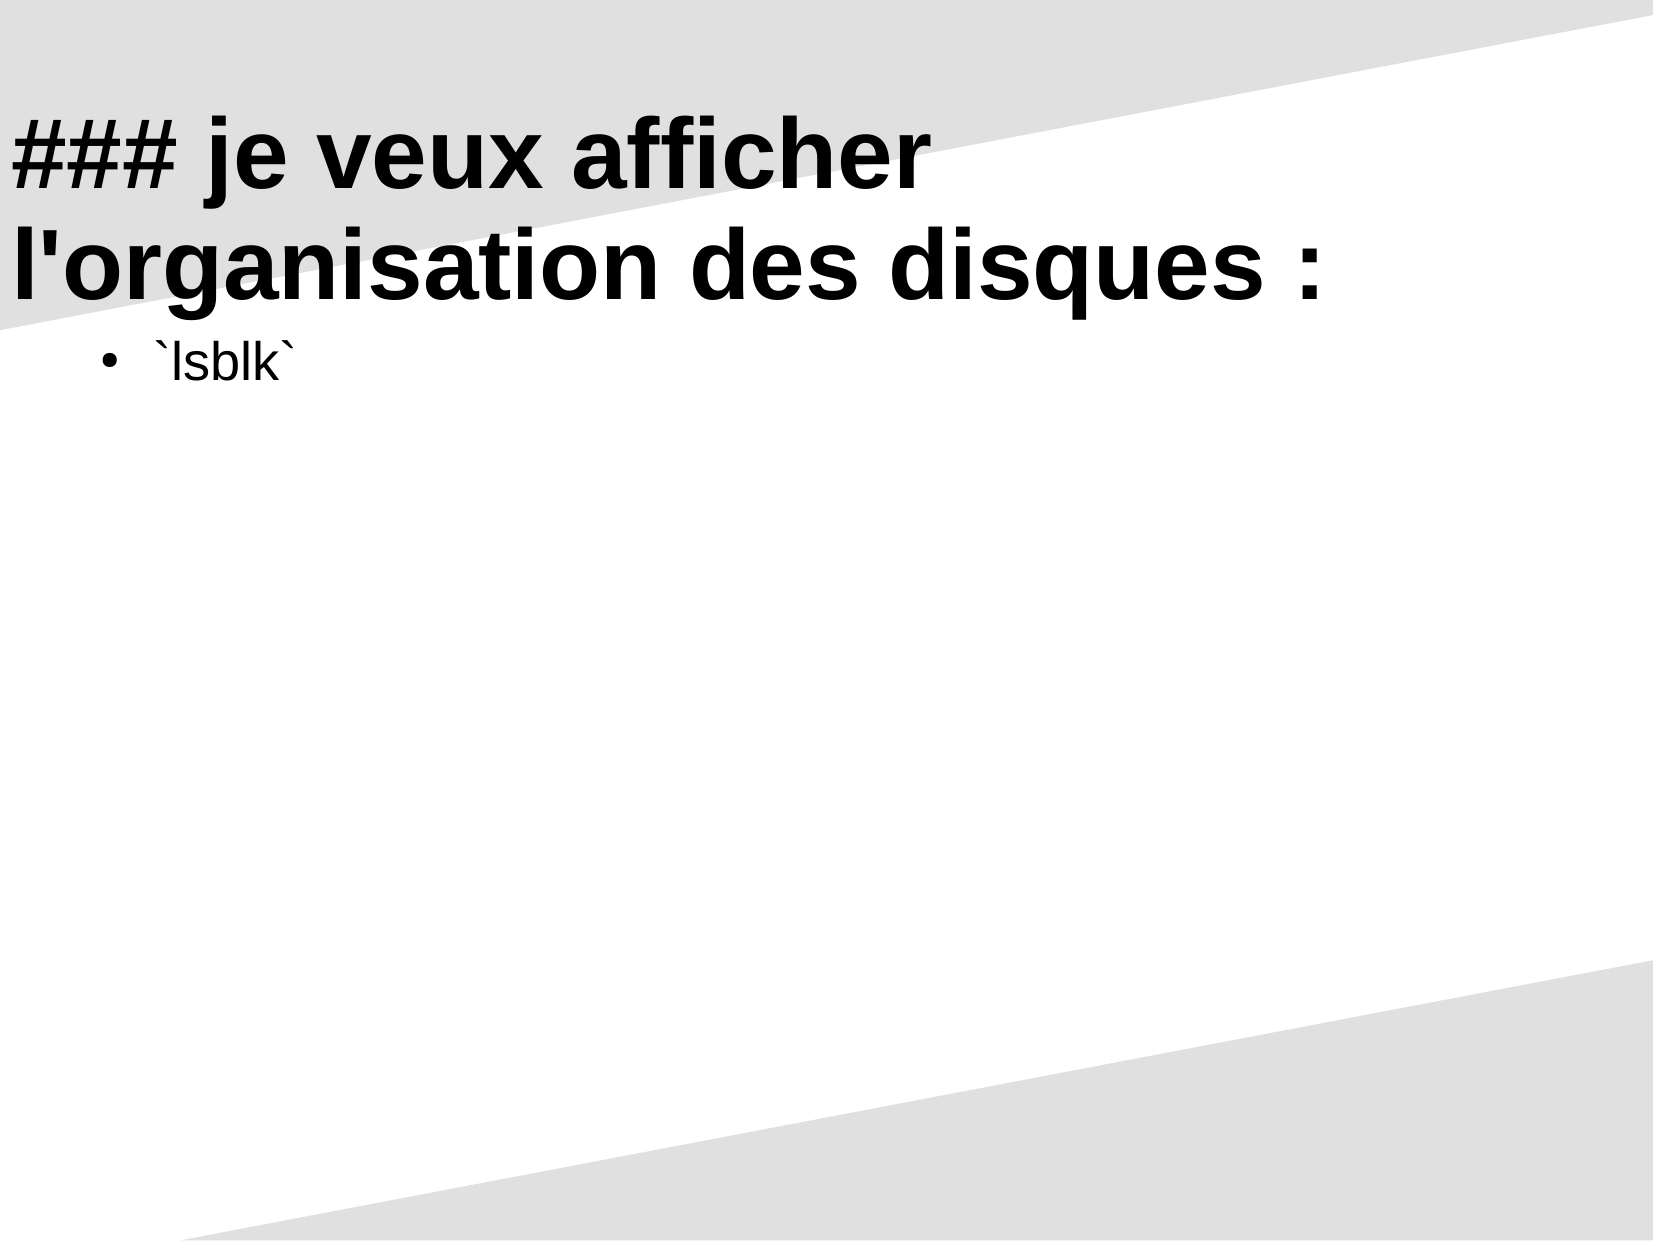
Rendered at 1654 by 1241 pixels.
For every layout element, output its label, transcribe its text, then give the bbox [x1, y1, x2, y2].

list `lsblk` [82, 331, 1538, 1052]
title ### je veux afficher l'organisation des disques : [11, 97, 1499, 322]
